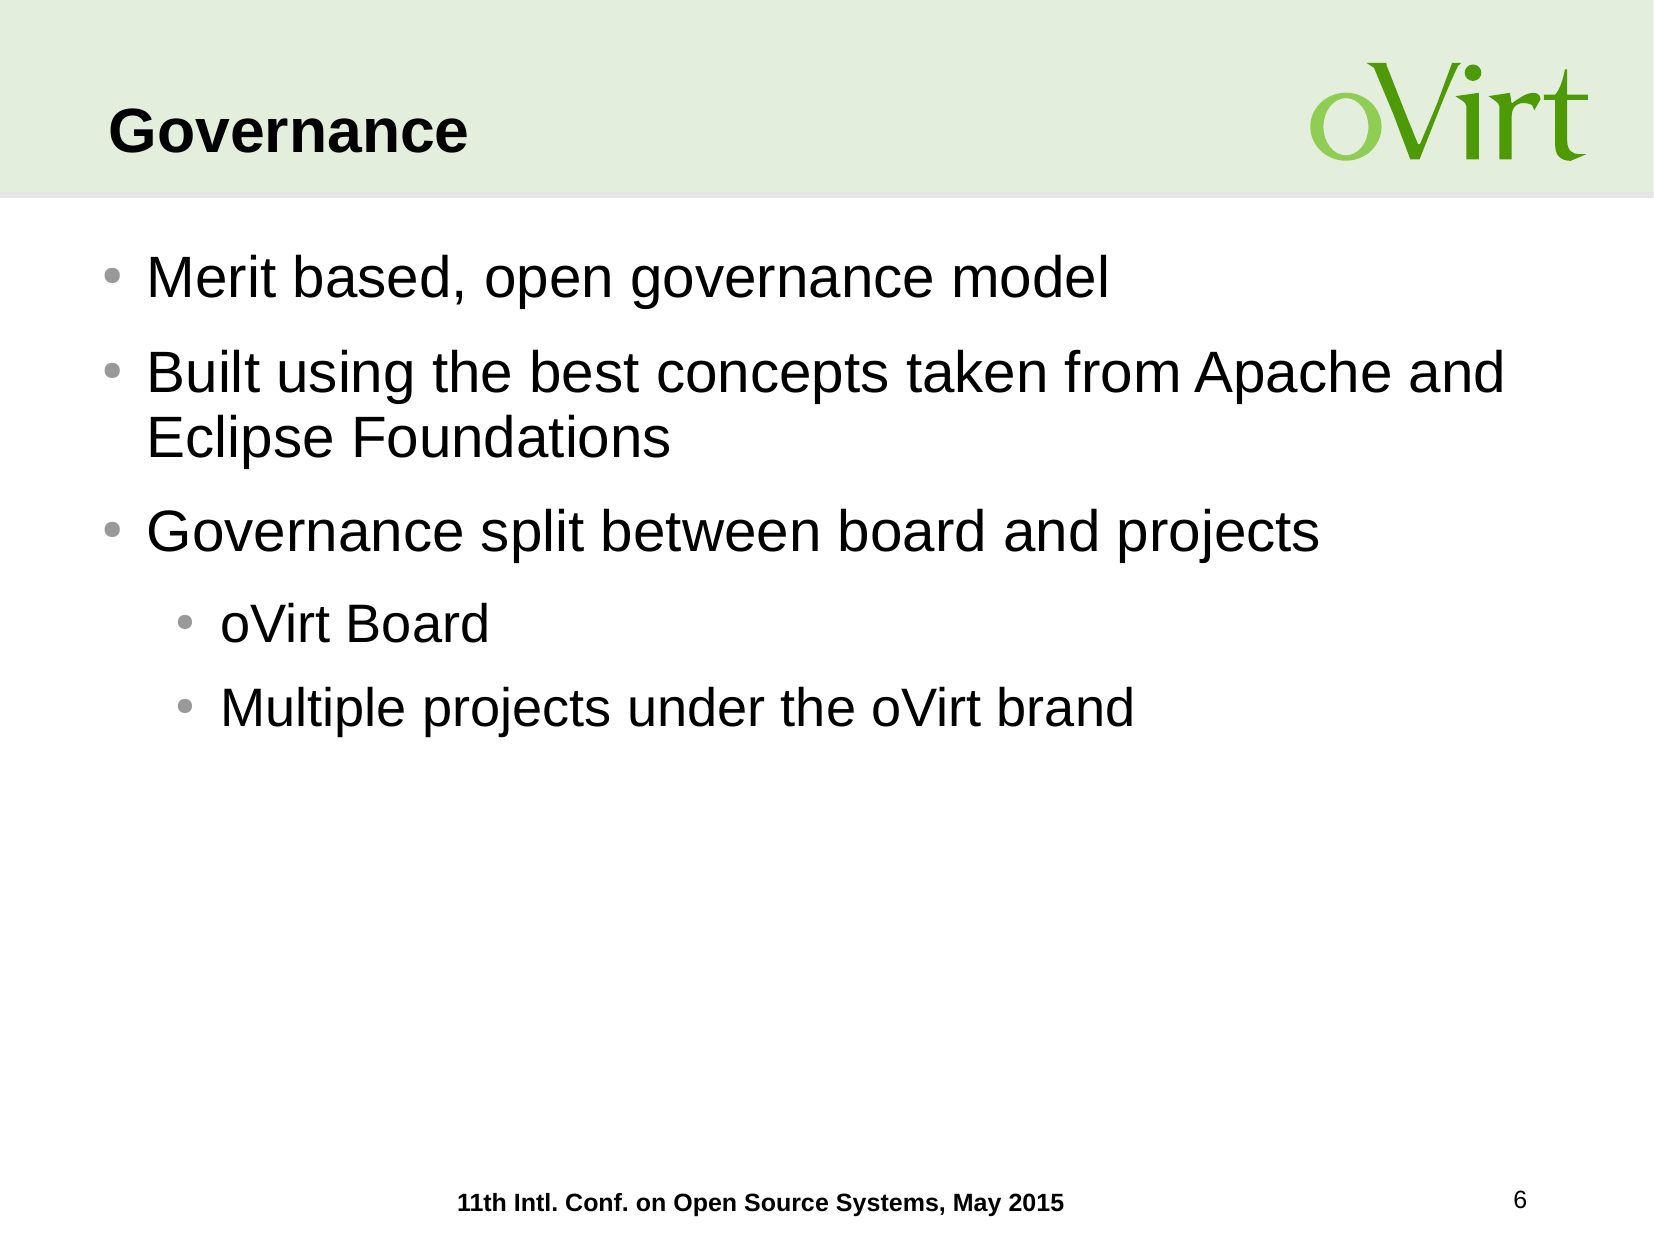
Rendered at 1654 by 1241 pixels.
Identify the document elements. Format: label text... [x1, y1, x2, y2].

list Merit based, open governance model Built using the best concepts taken from Apache and Eclipse Foundations Governance split between board and projects oVirt Board Multiple projects under the oVirt brand [86, 244, 1576, 1039]
title Governance [86, 36, 1307, 225]
